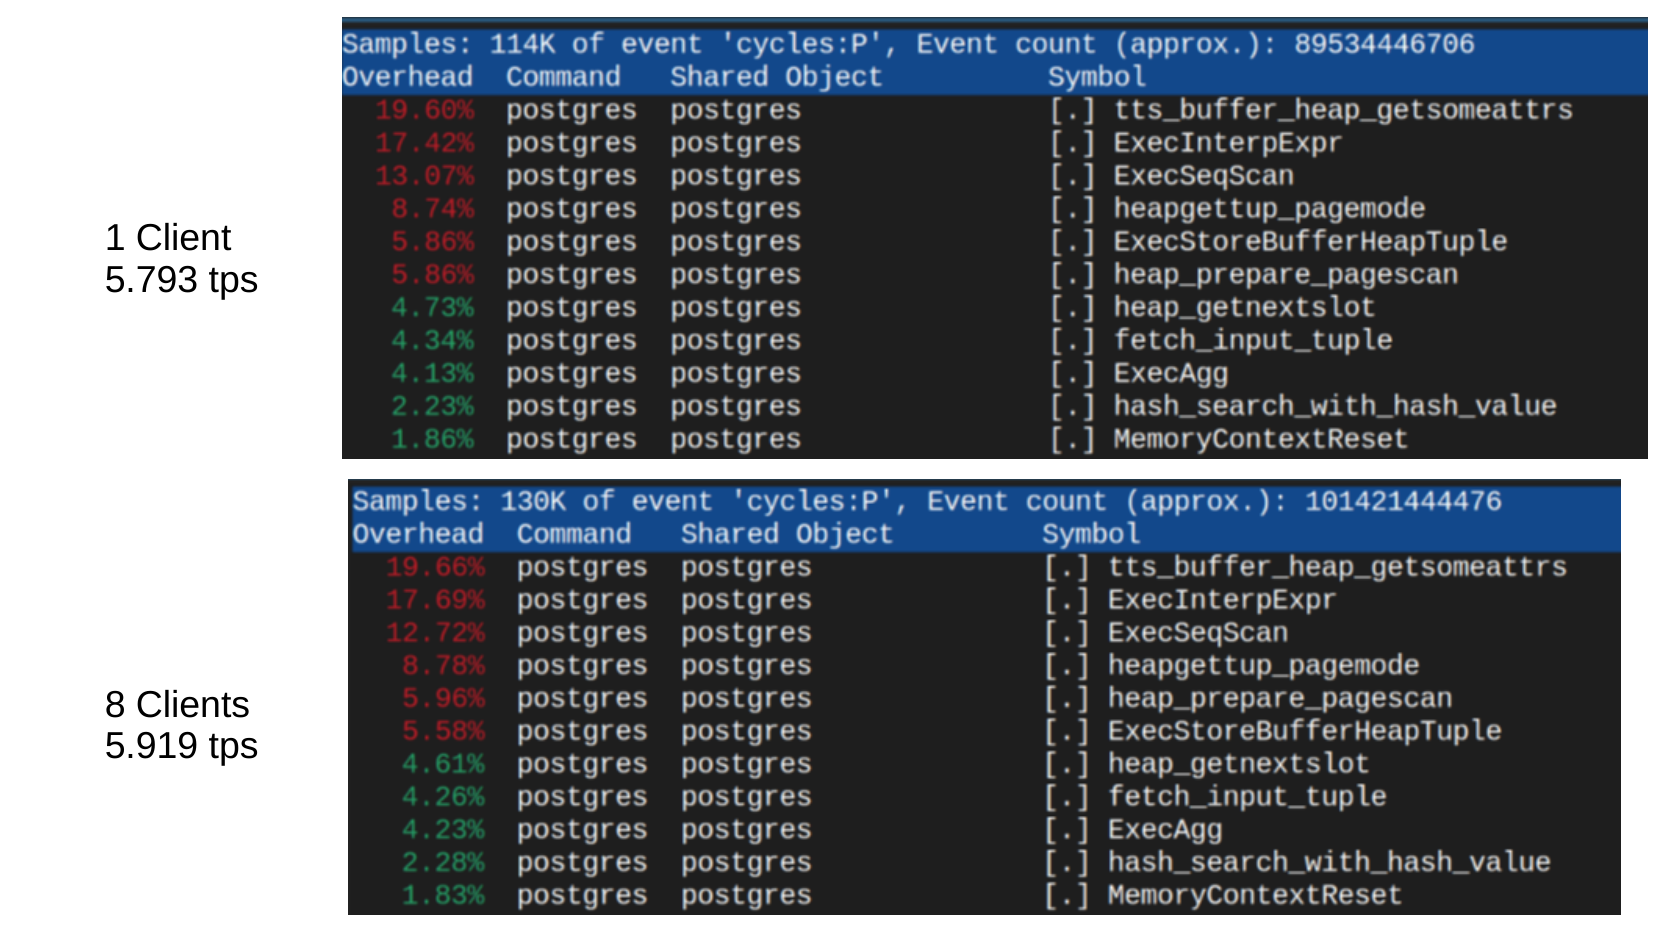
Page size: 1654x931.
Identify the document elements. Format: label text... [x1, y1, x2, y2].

picture [348, 479, 1621, 916]
text_box 8 Clients 5.919 tps [90, 675, 286, 817]
text_box 1 Client 5.793 tps [90, 209, 331, 350]
picture [342, 17, 1648, 459]
